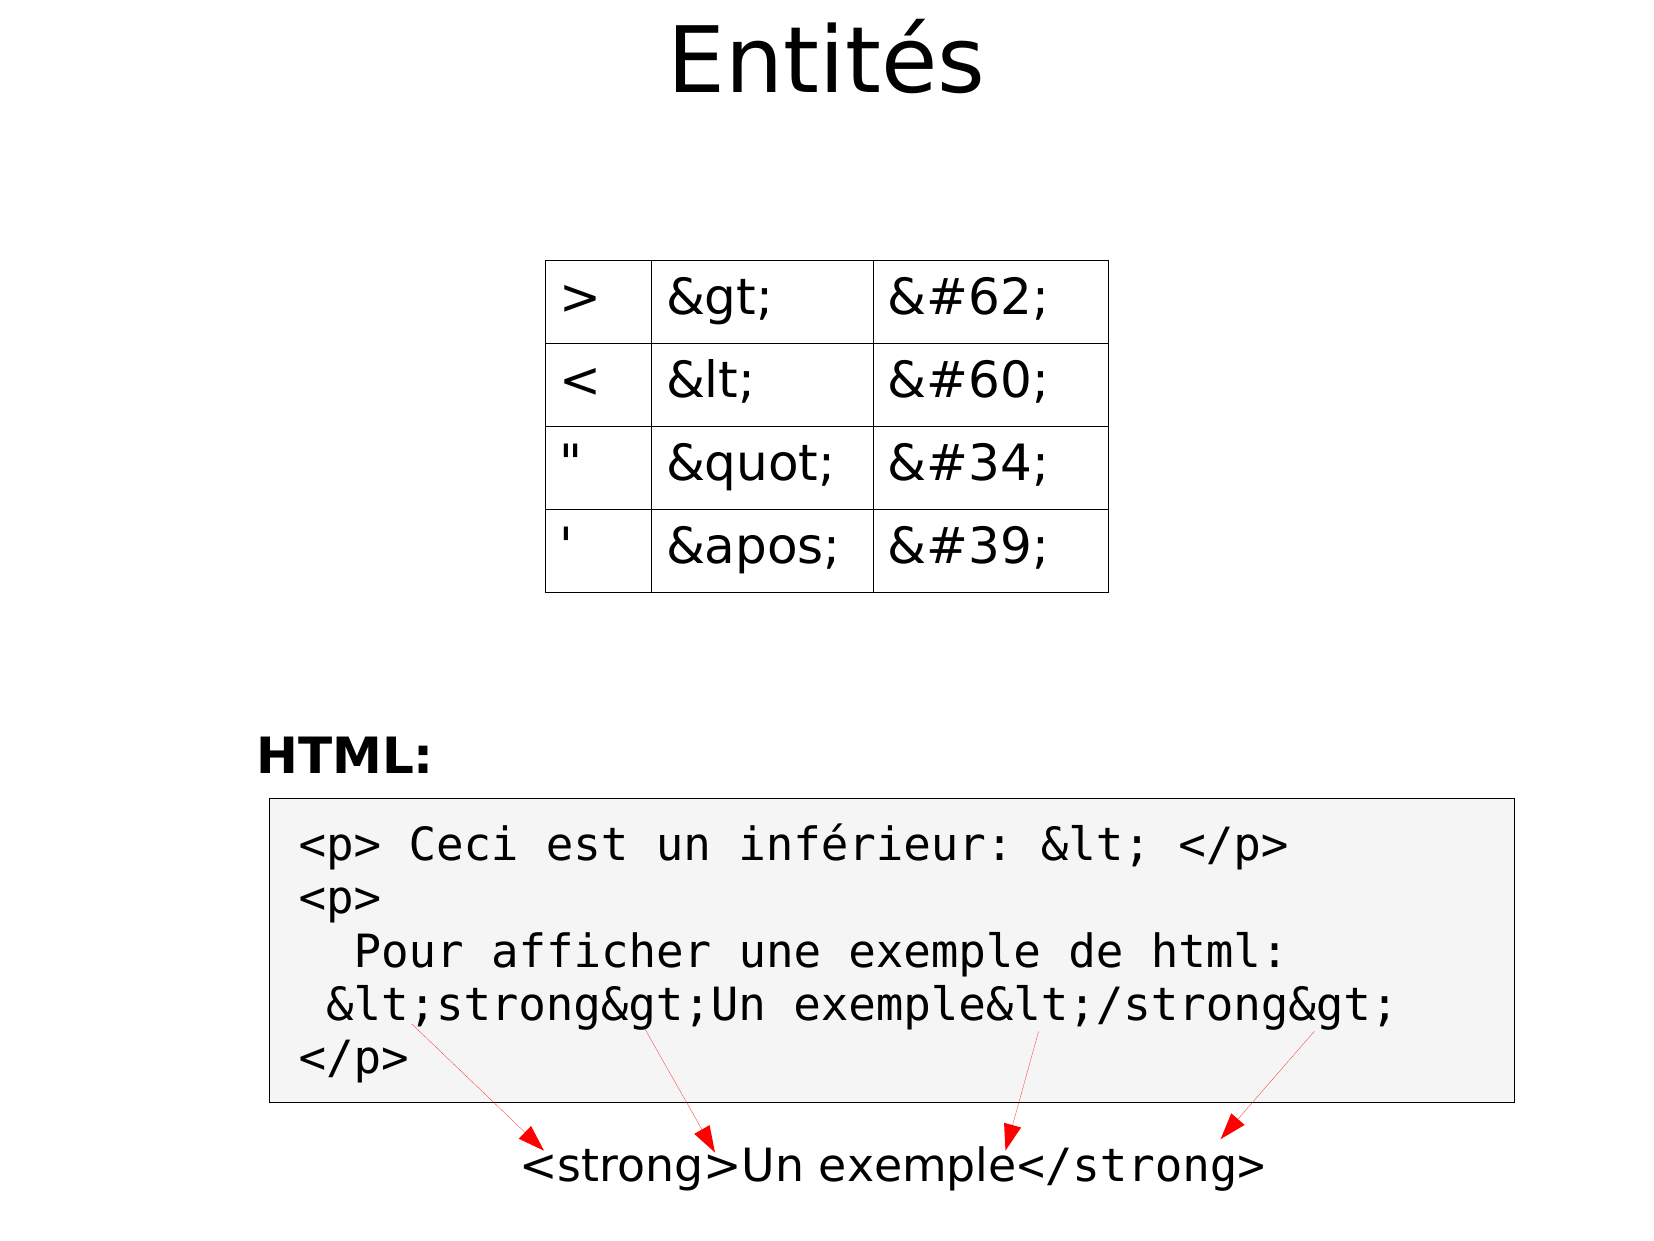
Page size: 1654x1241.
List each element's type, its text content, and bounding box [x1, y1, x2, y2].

table_cell " [546, 427, 651, 509]
table_cell &lt; [652, 344, 873, 426]
table_cell < [546, 344, 651, 426]
text_box <p> Ceci est un inférieur: &lt; </p> <p> Pour afficher une exemple de html: &lt;strong&gt;Un exemple&lt;/strong&gt; </p> [298, 818, 1399, 1140]
table_header &#62; [874, 261, 1108, 343]
text_box HTML: [265, 726, 426, 786]
title Entités [0, 0, 1654, 123]
table_cell &#34; [874, 427, 1108, 509]
table_cell &quot; [652, 427, 873, 509]
table_cell &#39; [874, 510, 1108, 592]
table_header > [546, 261, 651, 343]
text_box <strong>Un exemple</strong> [544, 1139, 1240, 1193]
table_cell &#60; [874, 344, 1108, 426]
table_cell ' [546, 510, 651, 592]
table_cell &apos; [652, 510, 873, 592]
text_box [269, 798, 1515, 1103]
table_header &gt; [652, 261, 873, 343]
